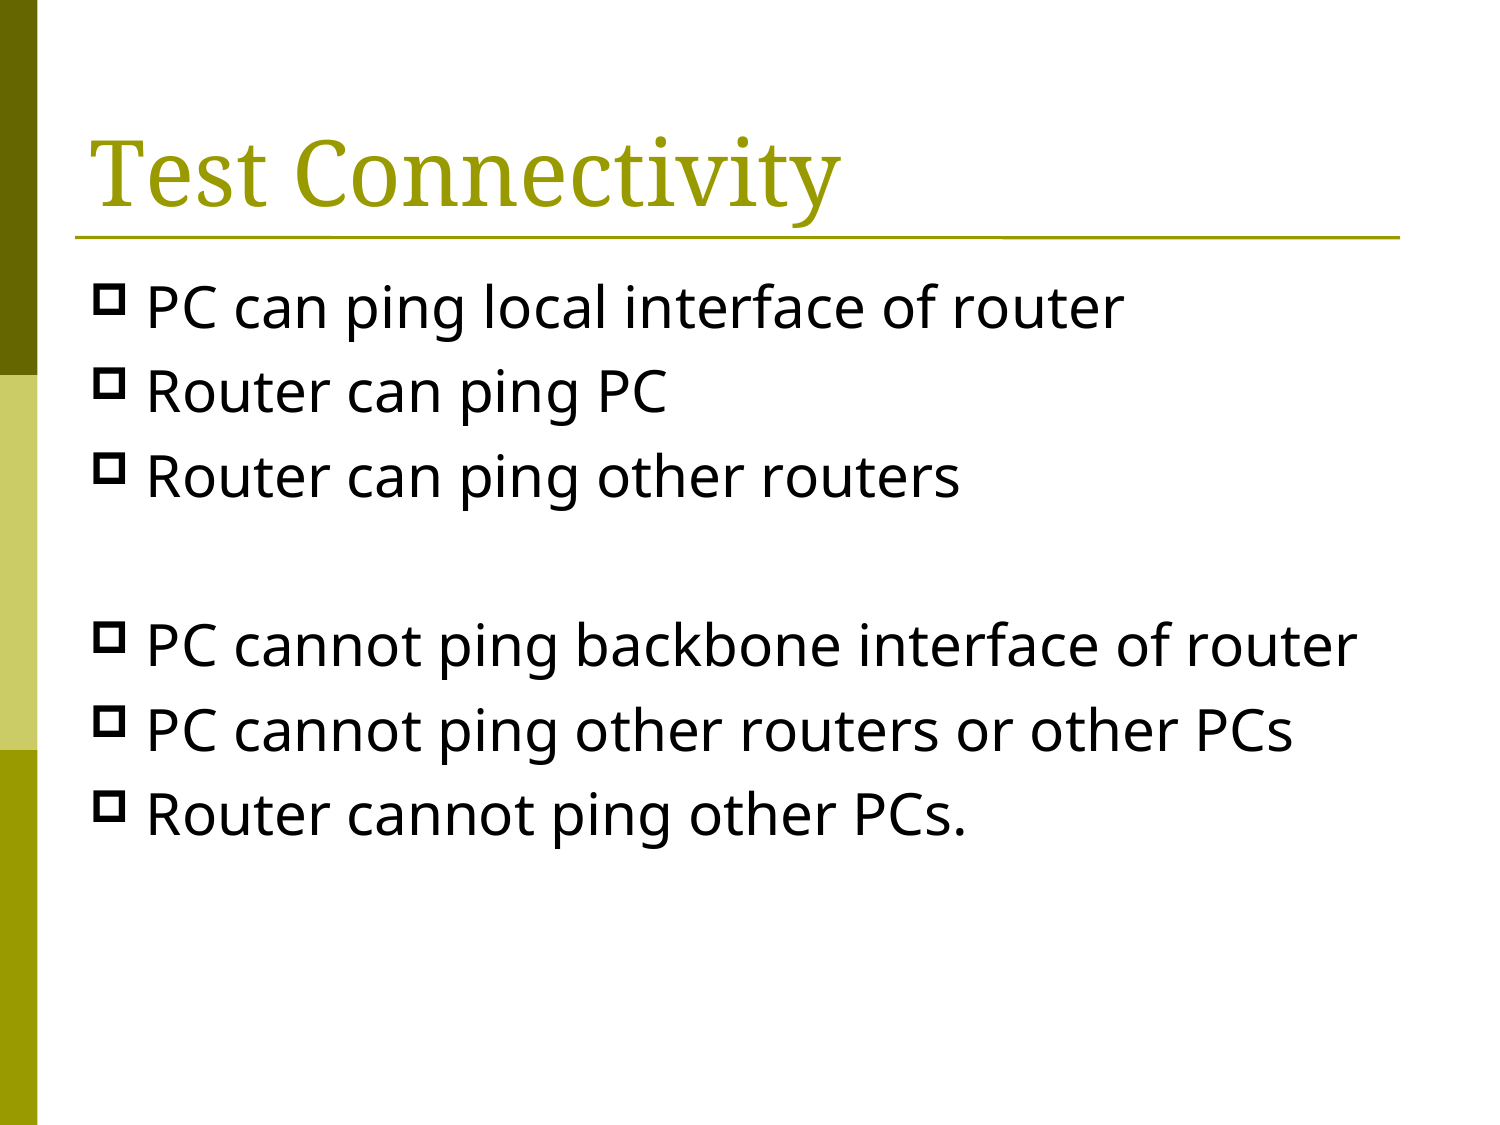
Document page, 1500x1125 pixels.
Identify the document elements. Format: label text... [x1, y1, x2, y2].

list PC can ping local interface of router Router can ping PC Router can ping other routers PC cannot ping backbone interface of router PC cannot ping other routers or other PCs Router cannot ping other PCs. [75, 262, 1426, 1006]
title Test Connectivity [75, 45, 1426, 233]
